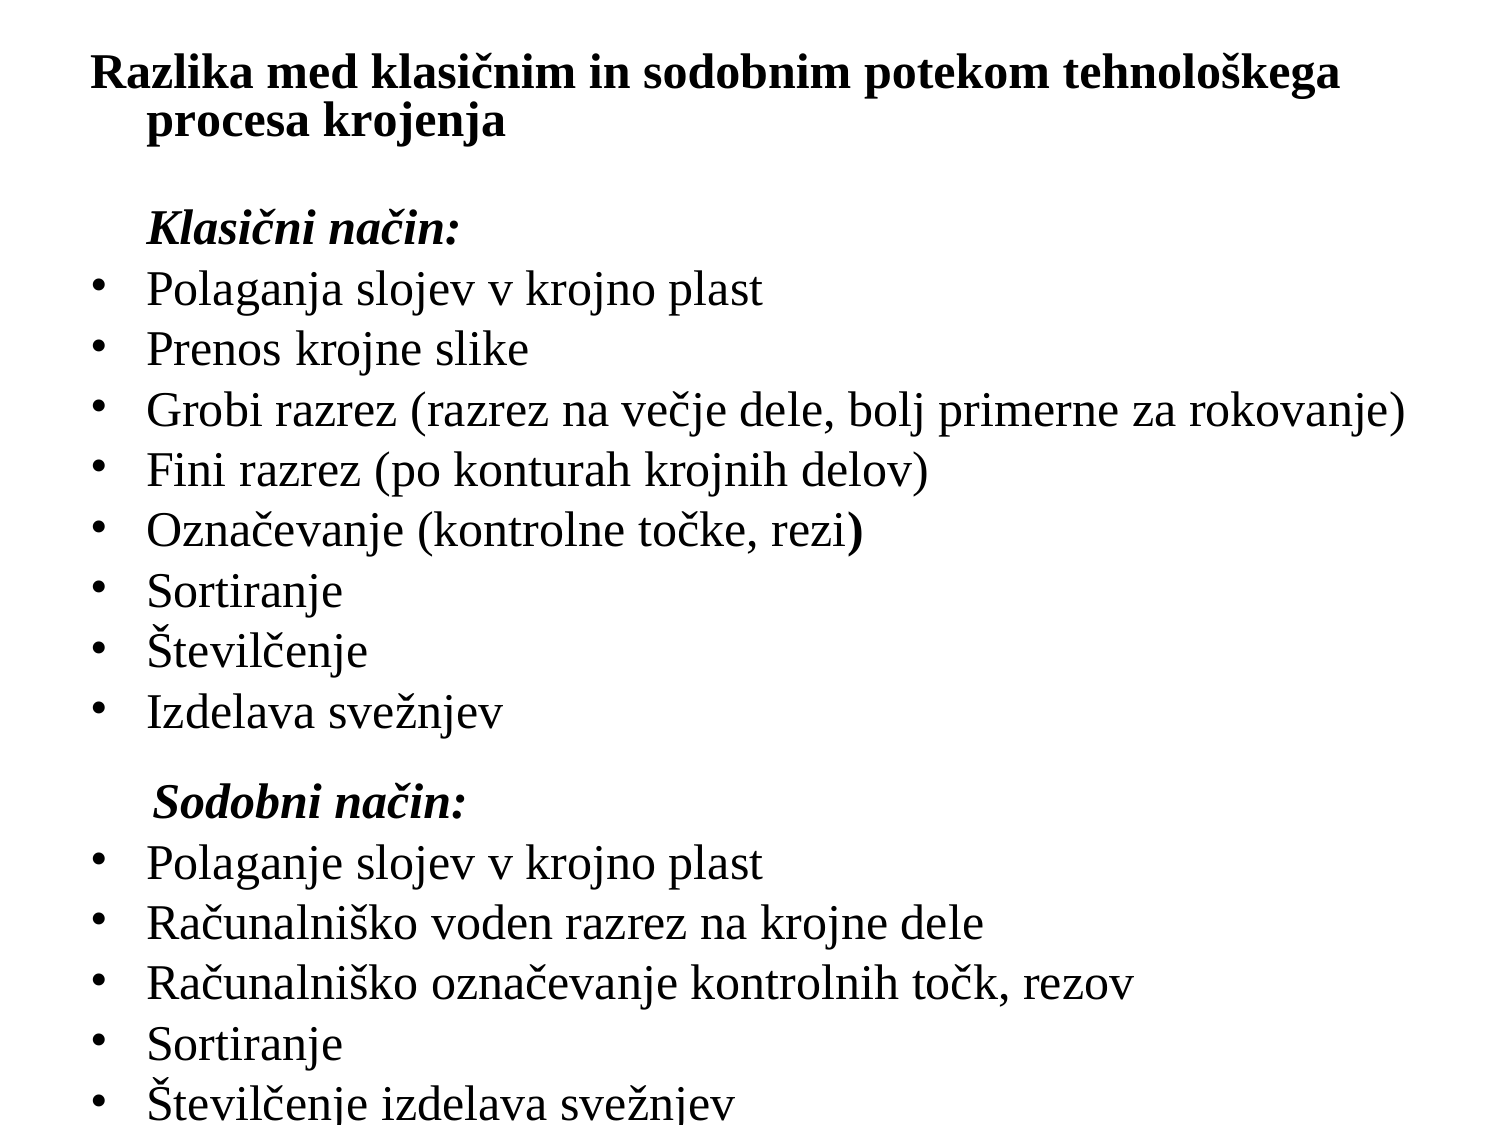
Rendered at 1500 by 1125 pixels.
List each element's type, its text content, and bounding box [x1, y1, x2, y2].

list Razlika med klasičnim in sodobnim potekom tehnološkega procesa krojenja Klasični način: Polaganja slojev v krojno plast Prenos krojne slike Grobi razrez (razrez na večje dele, bolj primerne za rokovanje) Fini razrez (po konturah krojnih delov) Označevanje (kontrolne točke, rezi) Sortiranje Številčenje Izdelava svežnjev Sodobni način: Polaganje slojev v krojno plast Računalniško voden razrez na krojne dele Računalniško označevanje kontrolnih točk, rezov Sortiranje Številčenje izdelava svežnjev [74, 42, 1459, 1125]
